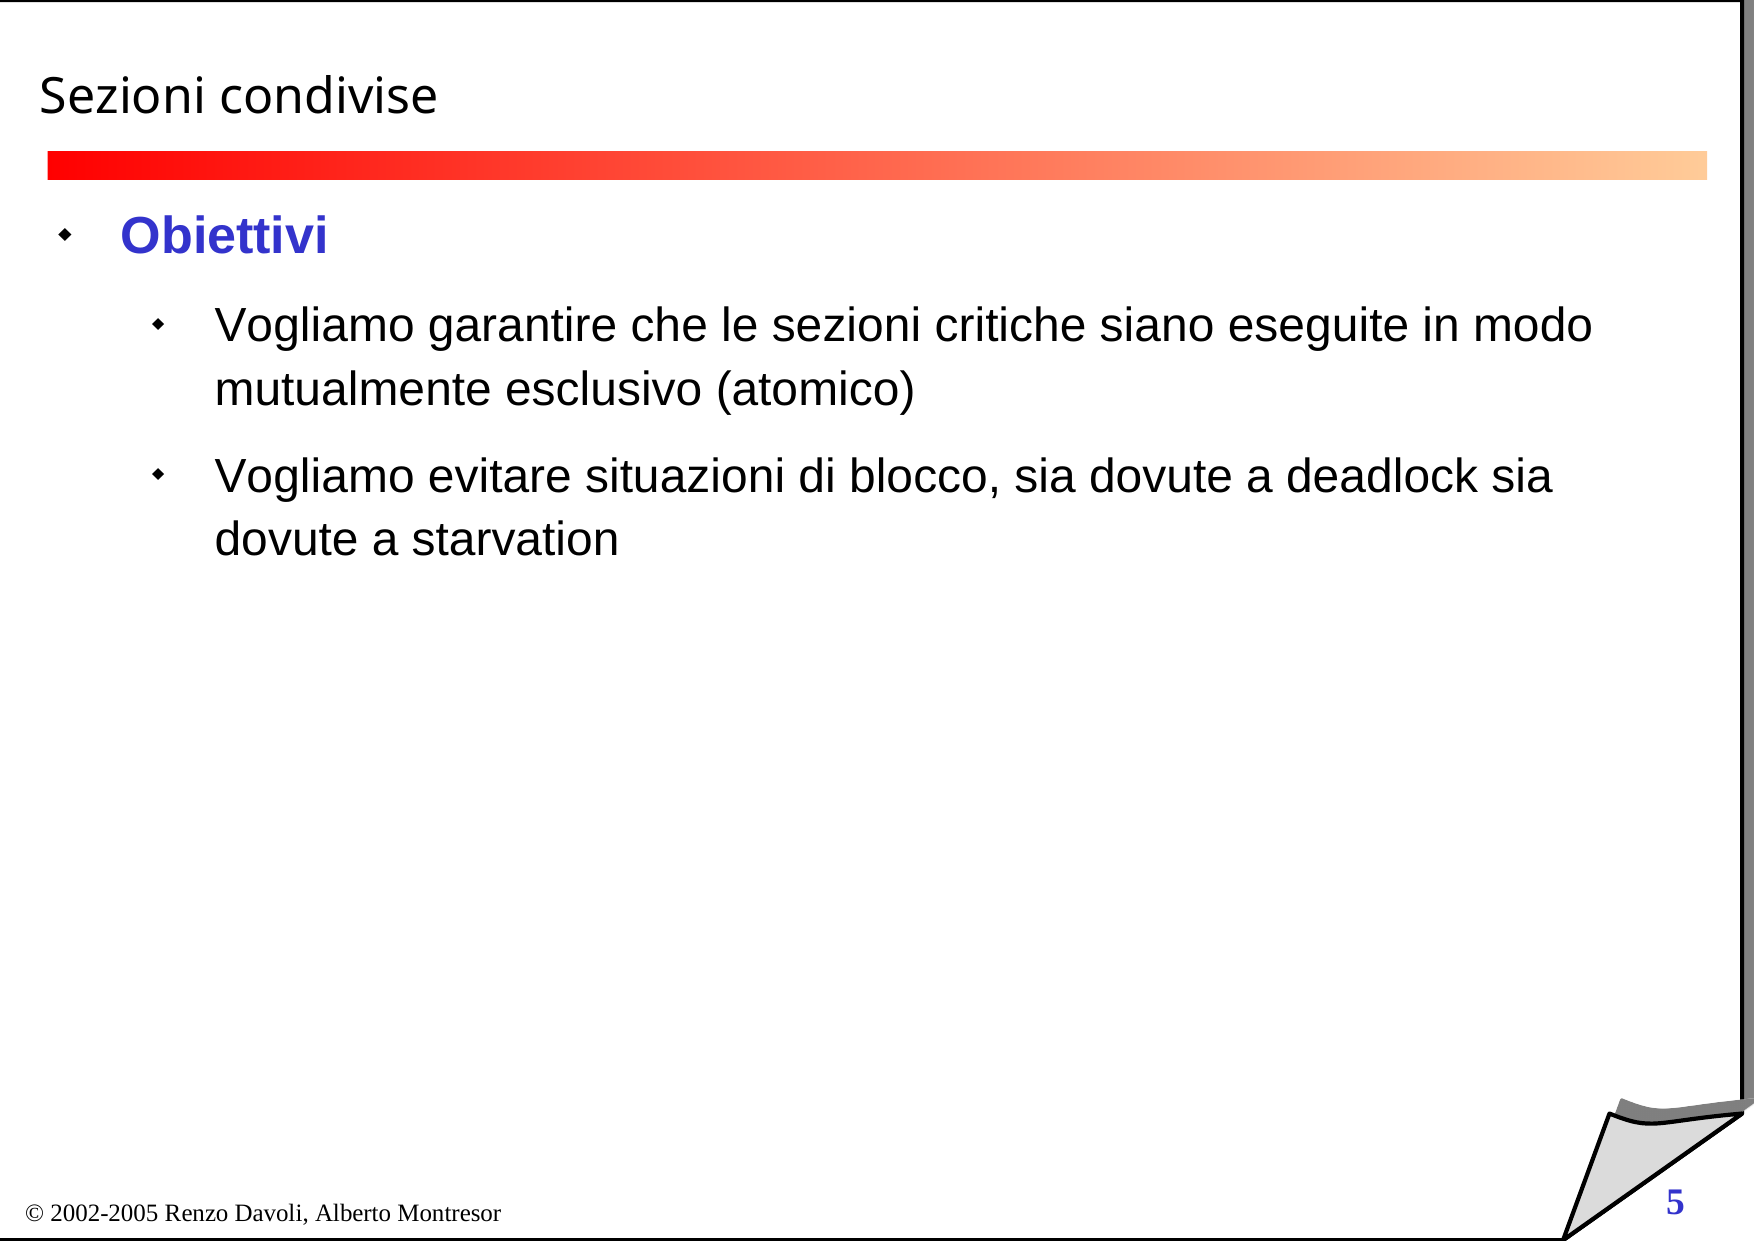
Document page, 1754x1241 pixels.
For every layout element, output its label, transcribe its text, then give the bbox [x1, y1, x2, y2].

list Obiettivi Vogliamo garantire che le sezioni critiche siano eseguite in modo mutualmente esclusivo (atomico) Vogliamo evitare situazioni di blocco, sia dovute a deadlock sia dovute a starvation [58, 206, 1696, 815]
title Sezioni condivise [39, 49, 1713, 144]
